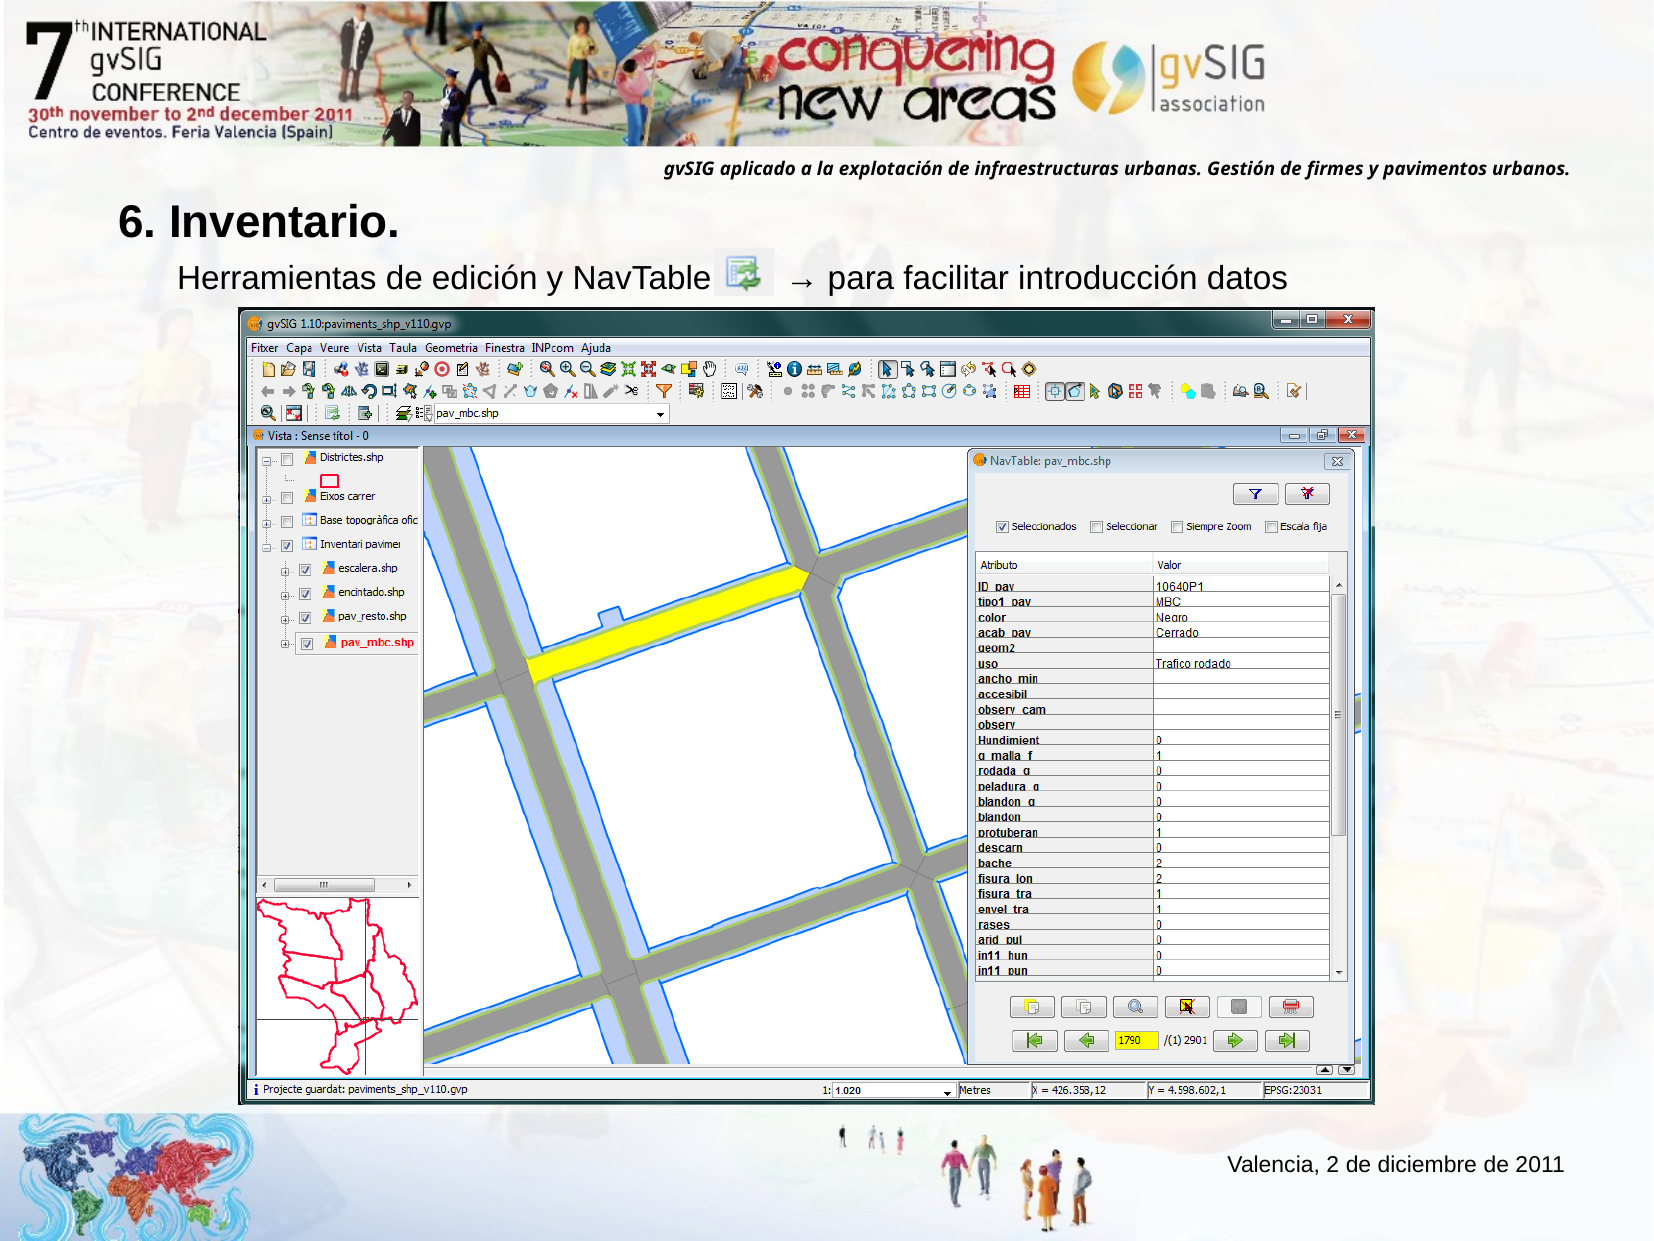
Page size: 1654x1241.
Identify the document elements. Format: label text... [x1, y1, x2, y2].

title gvSIG aplicado a la explotación de infraestructuras urbanas. Gestión de firmes y pavimentos urbanos. [88, 149, 1595, 188]
text_box Herramientas de edición y NavTable → para facilitar introducción datos [177, 248, 1565, 308]
text_box 6. Inventario. [118, 195, 798, 247]
picture [0, 0, 1654, 1241]
